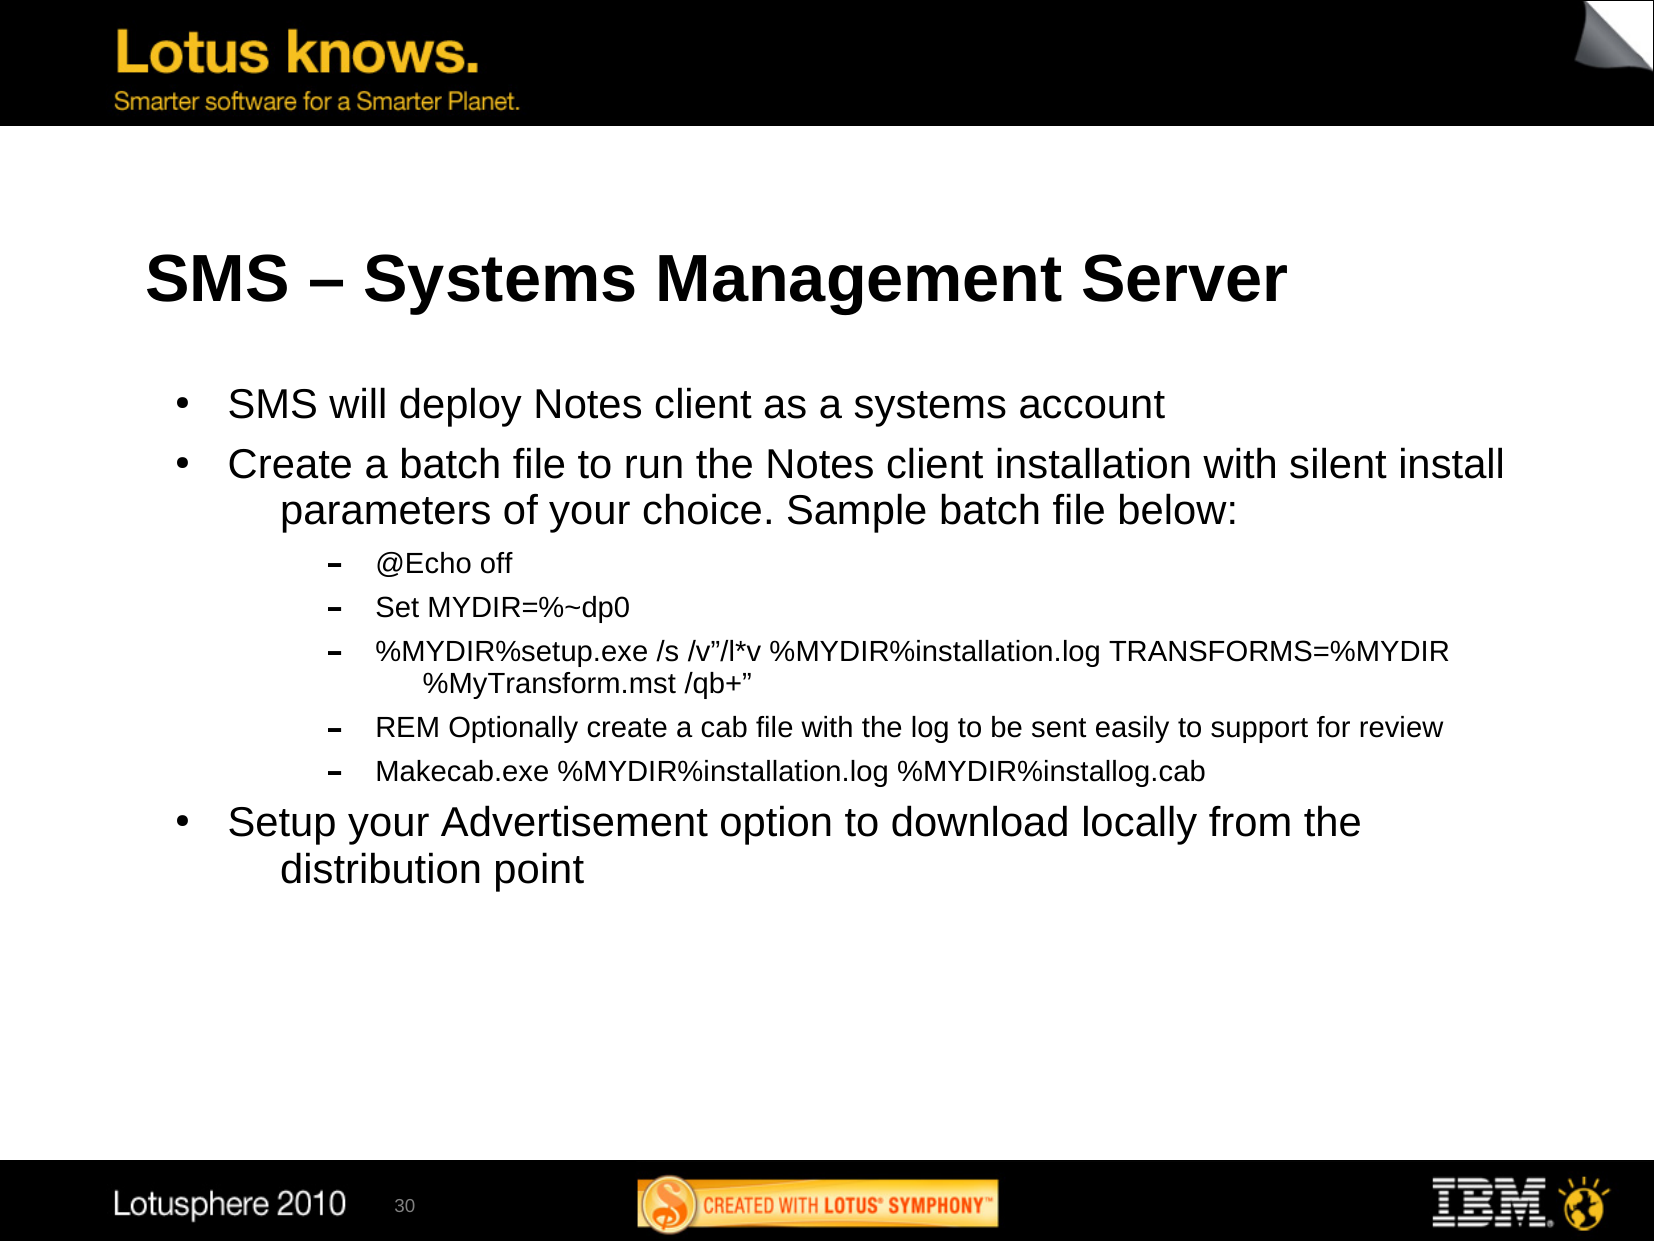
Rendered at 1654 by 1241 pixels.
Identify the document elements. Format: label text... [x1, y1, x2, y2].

list SMS will deploy Notes client as a systems account Create a batch file to run the Notes client installation with silent install parameters of your choice. Sample batch file below: @Echo off Set MYDIR=%~dp0 %MYDIR%setup.exe /s /v”/l*v %MYDIR%installation.log TRANSFORMS=%MYDIR%MyTransform.mst /qb+” REM Optionally create a cab file with the log to be sent easily to support for review Makecab.exe %MYDIR%installation.log %MYDIR%installog.cab Setup your Advertisement option to download locally from the distribution point [139, 380, 1552, 1030]
picture [1, 1, 1653, 125]
picture [1, 1161, 1653, 1241]
title SMS – Systems Management Server [145, 144, 1513, 316]
